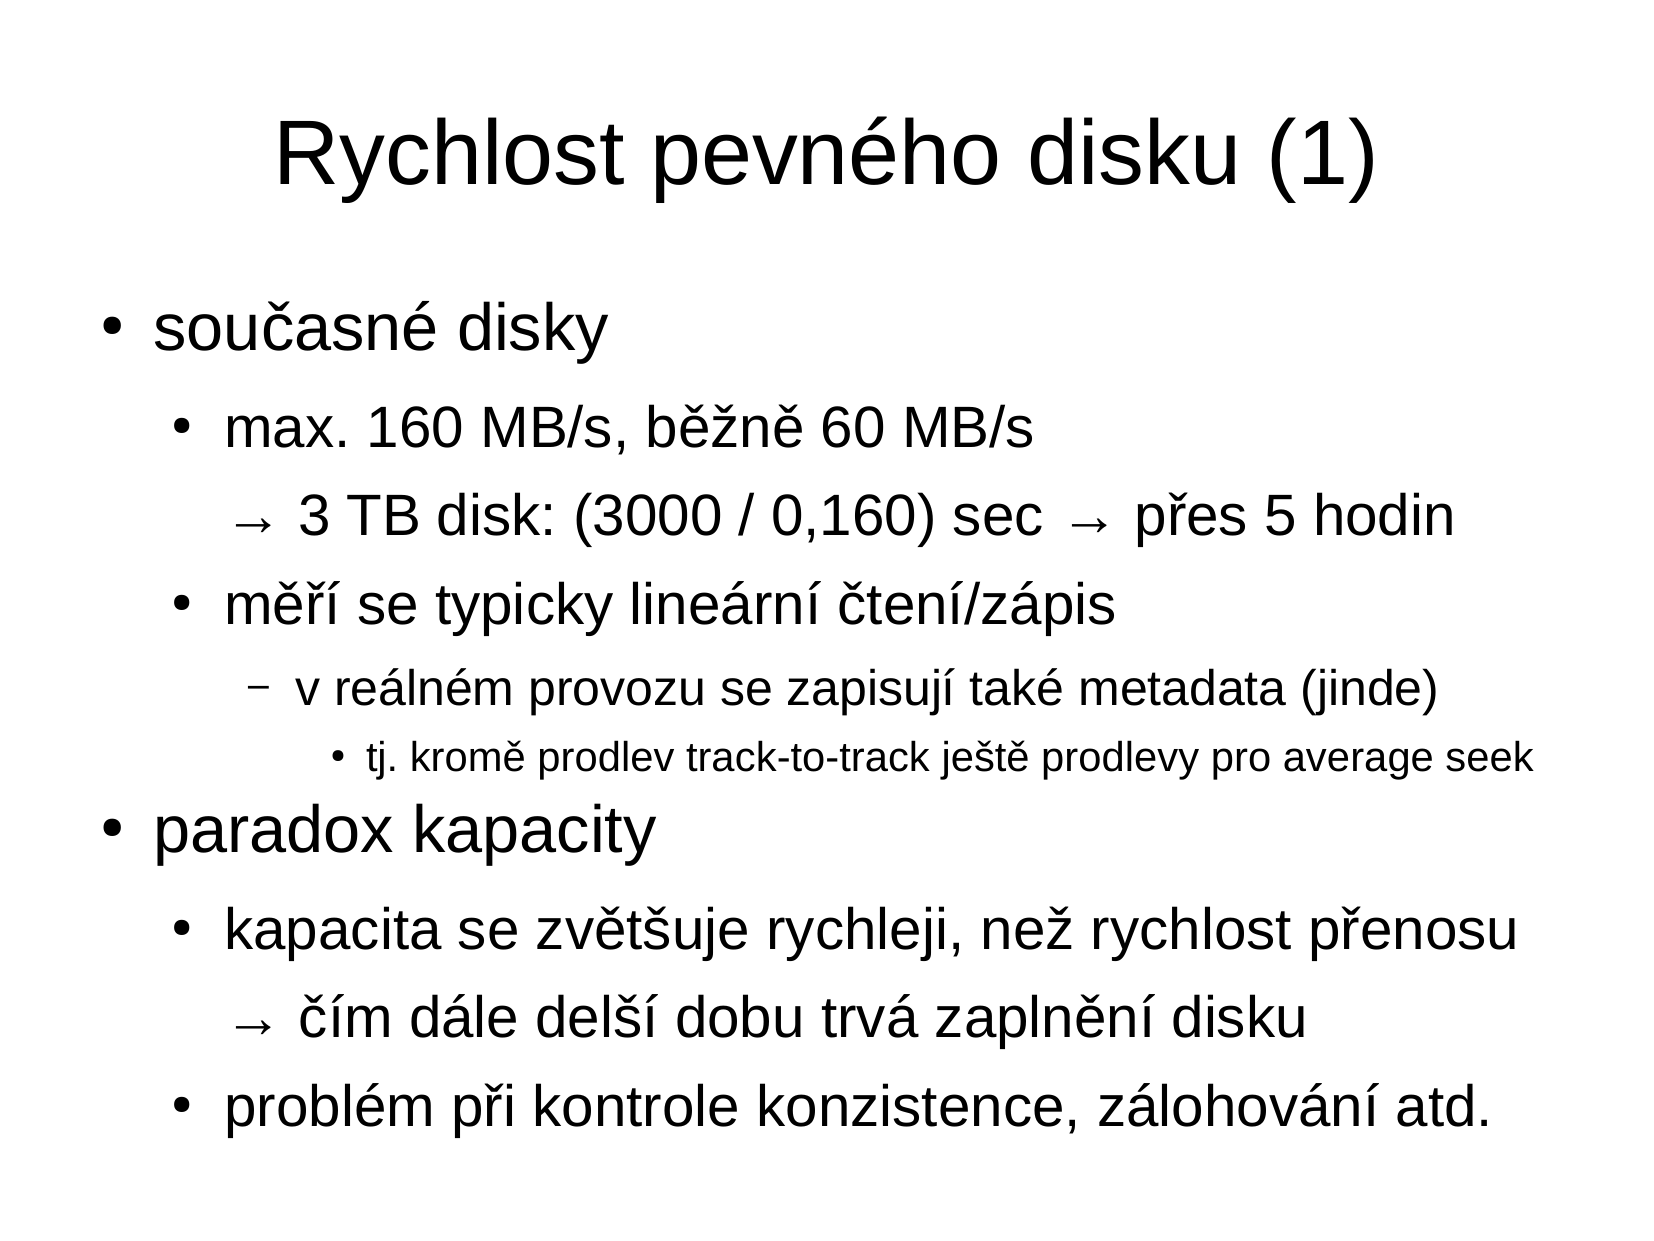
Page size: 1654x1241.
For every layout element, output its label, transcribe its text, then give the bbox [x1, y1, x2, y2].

title Rychlost pevného disku (1) [82, 56, 1571, 250]
list současné disky max. 160 MB/s, běžně 60 MB/s → 3 TB disk: (3000 / 0,160) sec → přes 5 hodin měří se typicky lineární čtení/zápis v reálném provozu se zapisují také metadata (jinde) tj. kromě prodlev track-to-track ještě prodlevy pro average seek paradox kapacity kapacita se zvětšuje rychleji, než rychlost přenosu → čím dále delší dobu trvá zaplnění disku problém při kontrole konzistence, zálohování atd. [82, 290, 1571, 1139]
